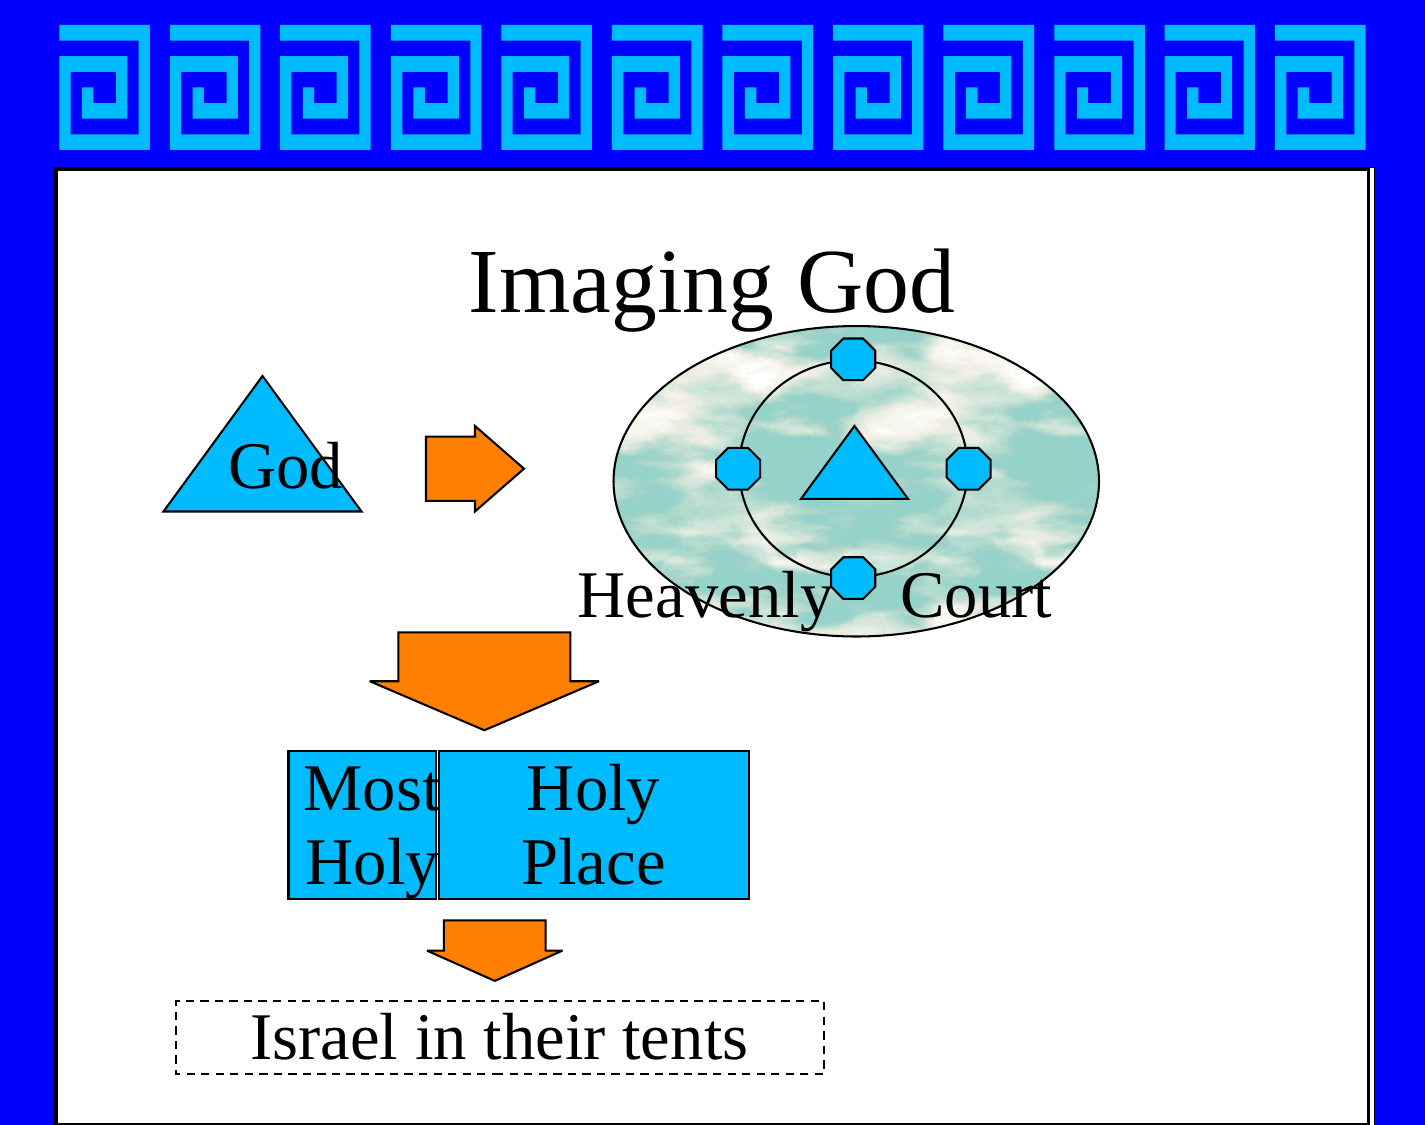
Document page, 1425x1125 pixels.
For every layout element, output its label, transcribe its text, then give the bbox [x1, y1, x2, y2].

text_box Heavenly Court [562, 549, 1113, 640]
title Imaging God [75, 187, 1351, 375]
text_box Heavenly Court [780, 549, 927, 573]
text_box [426, 425, 524, 512]
text_box God [163, 376, 362, 512]
text_box [427, 920, 563, 981]
text_box Israel in their tents [175, 1000, 824, 1074]
text_box [613, 326, 1100, 549]
text_box Holy Place [438, 751, 749, 899]
text_box God [317, 460, 332, 485]
text_box [831, 557, 876, 599]
text_box Most Holy [288, 751, 437, 899]
text_box [369, 632, 599, 731]
